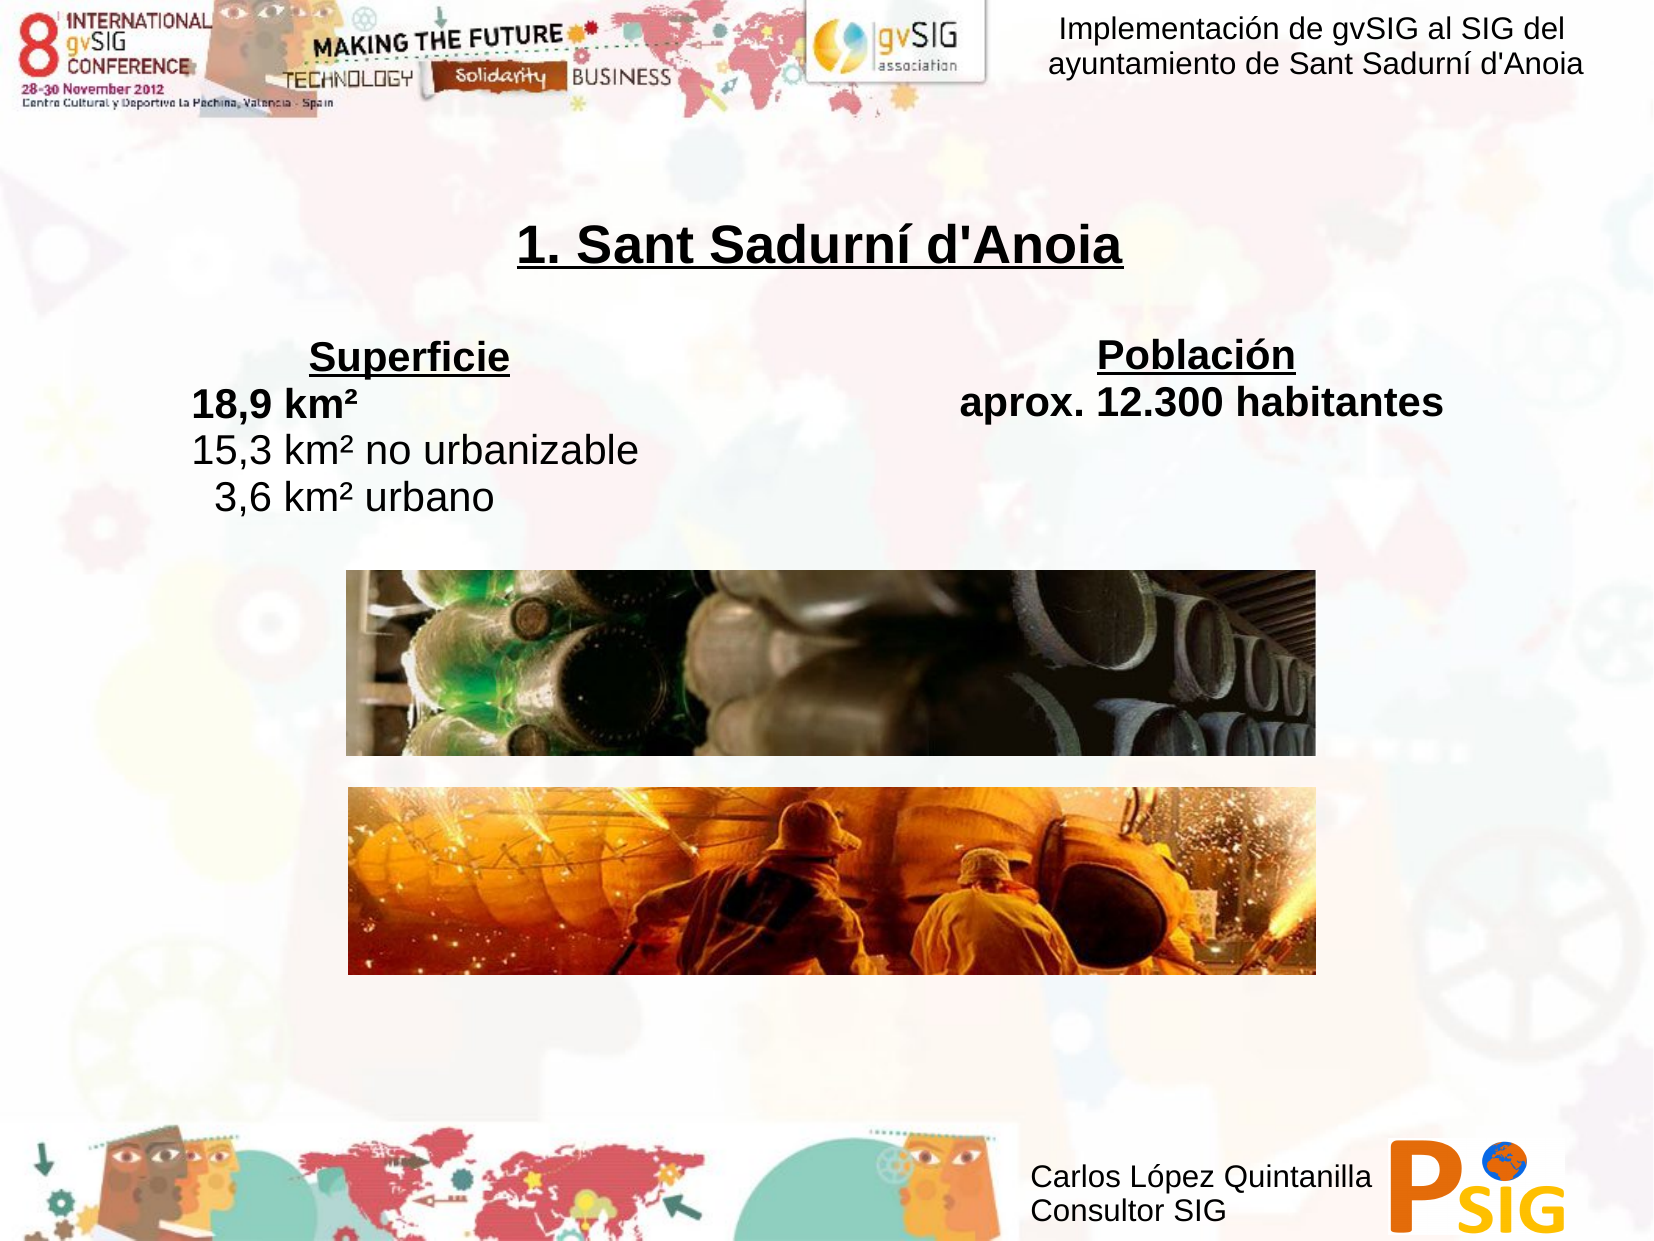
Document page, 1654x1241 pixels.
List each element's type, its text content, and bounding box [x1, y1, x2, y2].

text_box Población aprox. 12.300 habitantes [944, 324, 1460, 603]
text_box Superficie 18,9 km² 15,3 km² no urbanizable 3,6 km² urbano [176, 326, 655, 531]
text_box 1. Sant Sadurní d'Anoia [501, 206, 1140, 332]
picture [0, 0, 1654, 1241]
